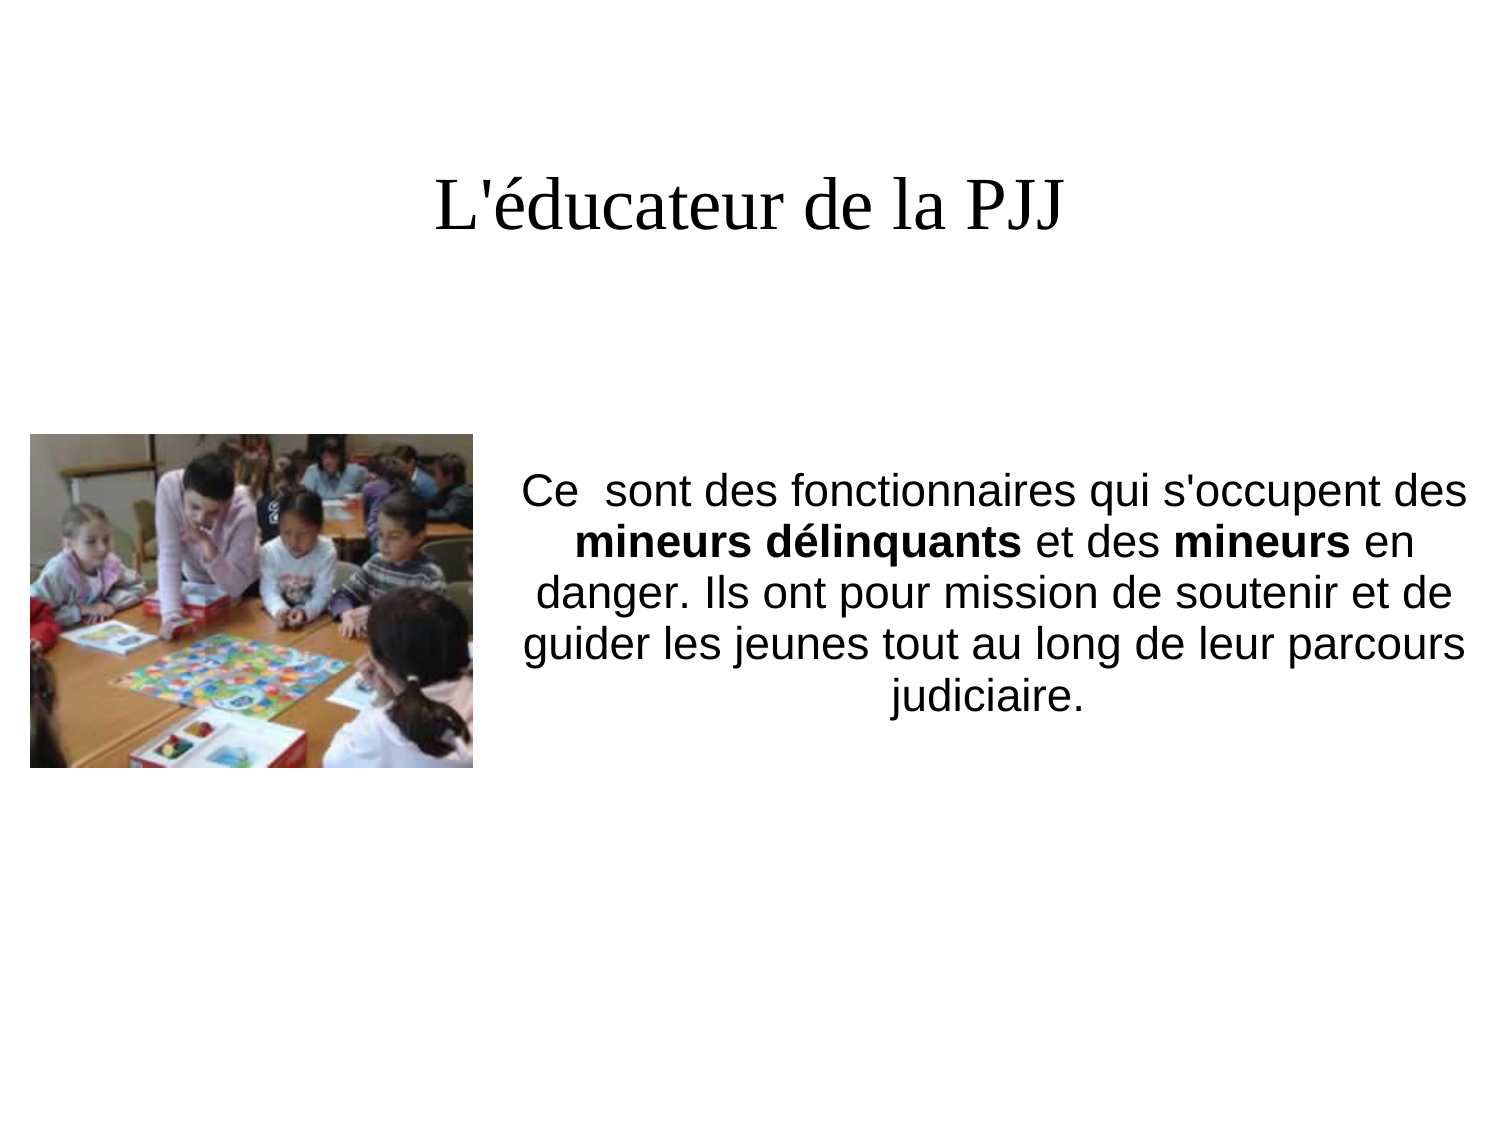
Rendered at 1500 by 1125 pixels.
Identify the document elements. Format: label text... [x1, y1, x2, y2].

subtitle Ce sont des fonctionnaires qui s'occupent des mineurs délinquants et des mineurs en danger. Ils ont pour mission de soutenir et de guider les jeunes tout au long de leur parcours judiciaire. [513, 447, 1477, 739]
title L'éducateur de la PJJ [112, 83, 1388, 325]
picture [30, 434, 473, 768]
